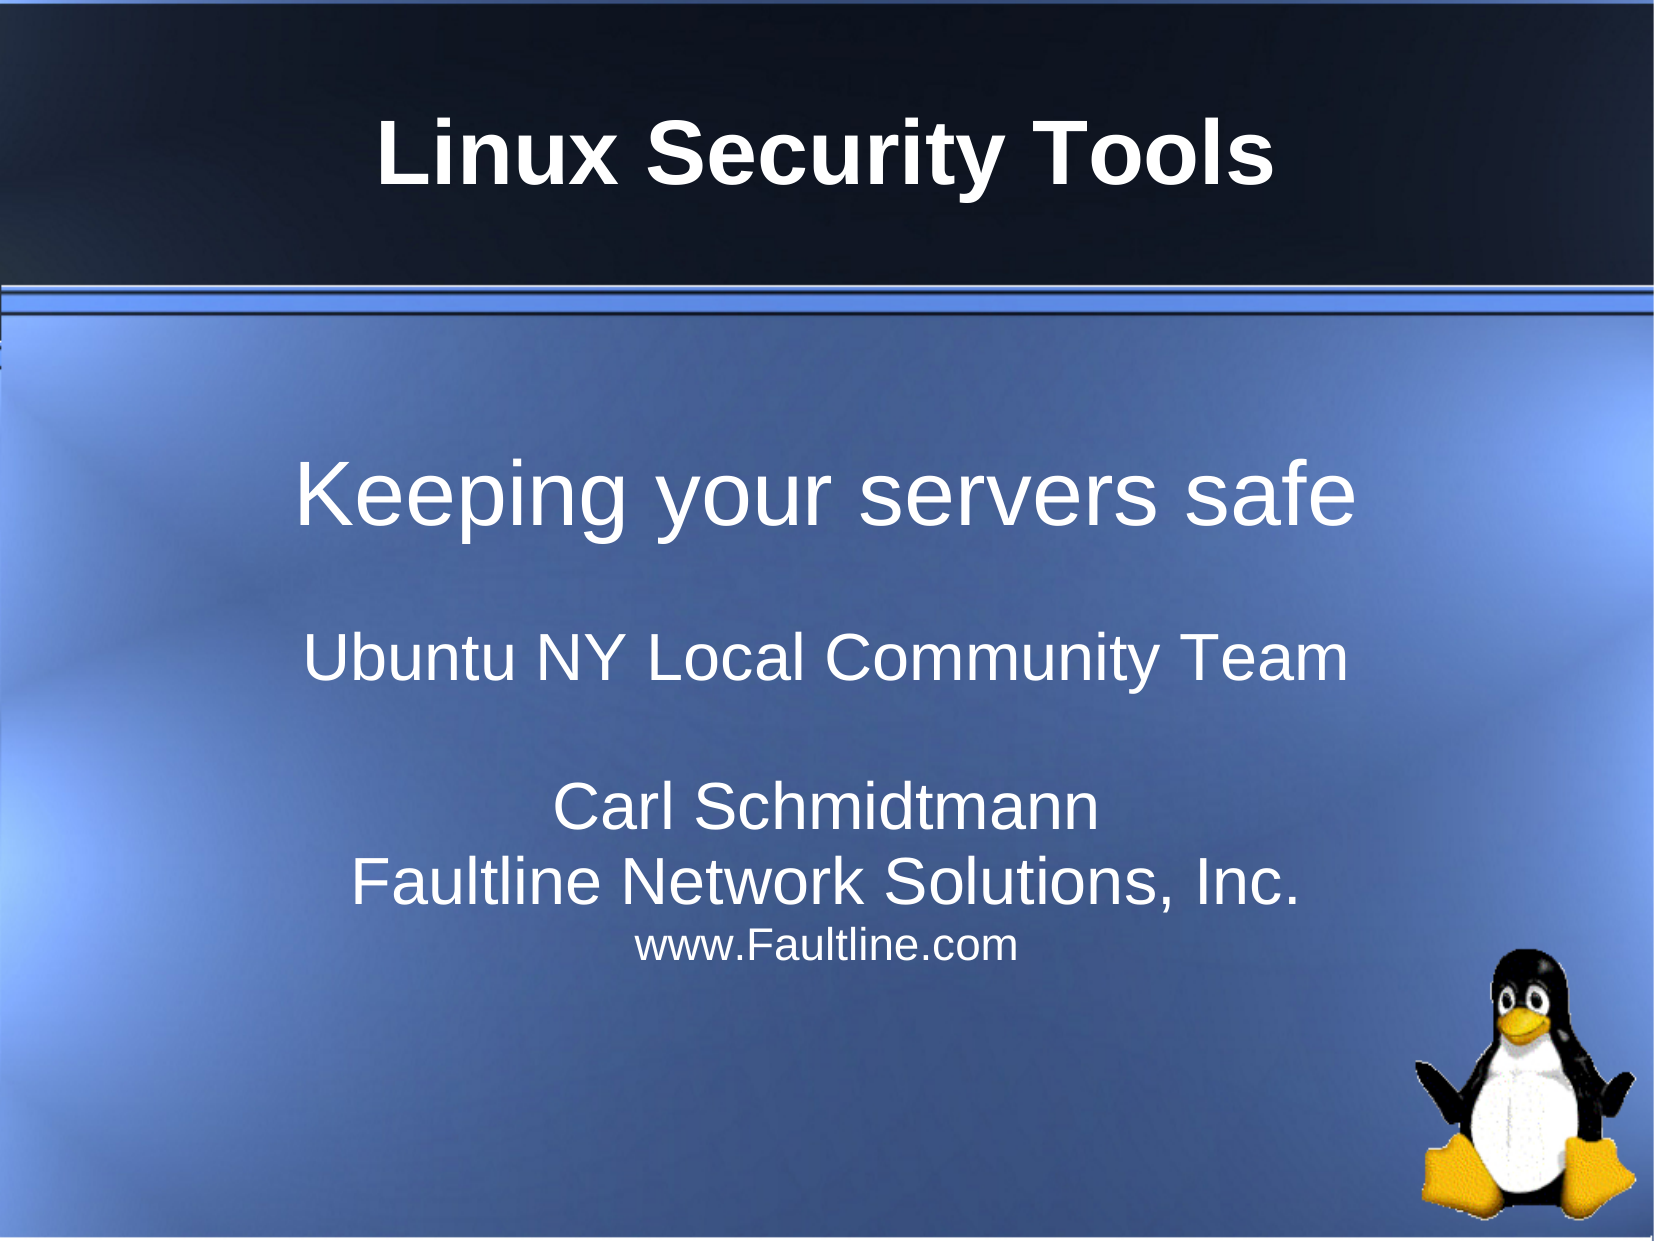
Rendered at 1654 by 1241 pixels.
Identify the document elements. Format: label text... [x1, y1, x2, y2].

subtitle Keeping your servers safe Ubuntu NY Local Community Team Carl Schmidtmann Faultline Network Solutions, Inc. www.Faultline.com [82, 355, 1571, 1058]
title Linux Security Tools [82, 49, 1571, 257]
picture [0, 0, 1654, 1241]
